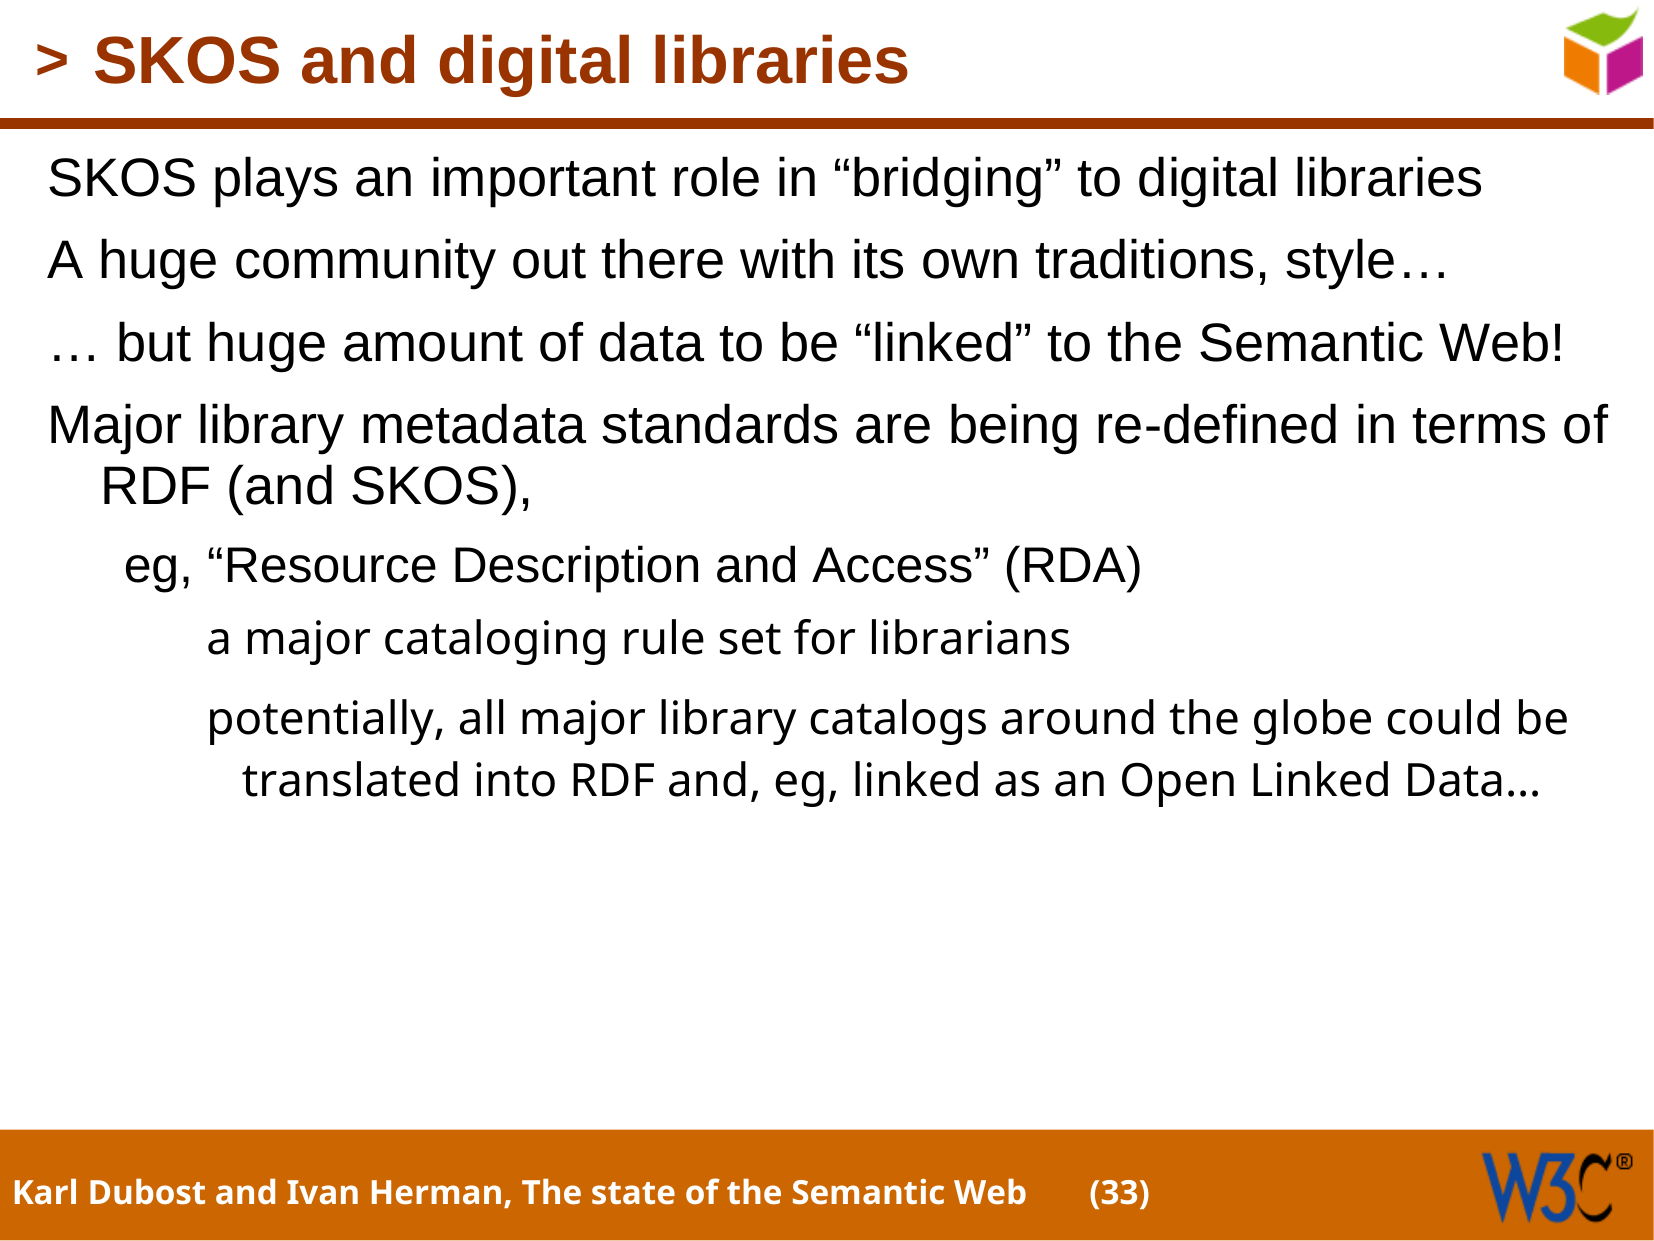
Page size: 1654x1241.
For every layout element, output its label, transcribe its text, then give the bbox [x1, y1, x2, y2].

picture [1477, 1149, 1639, 1228]
title SKOS and digital libraries [93, 7, 1493, 111]
list SKOS plays an important role in “bridging” to digital libraries A huge community out there with its own traditions, style… … but huge amount of data to be “linked” to the Semantic Web! Major library metadata standards are being re-defined in terms of RDF (and SKOS), eg, “Resource Description and Access” (RDA) a major cataloging rule set for librarians potentially, all major library catalogs around the globe could be translated into RDF and, eg, linked as an Open Linked Data… [29, 147, 1624, 1119]
picture [1564, 5, 1643, 95]
